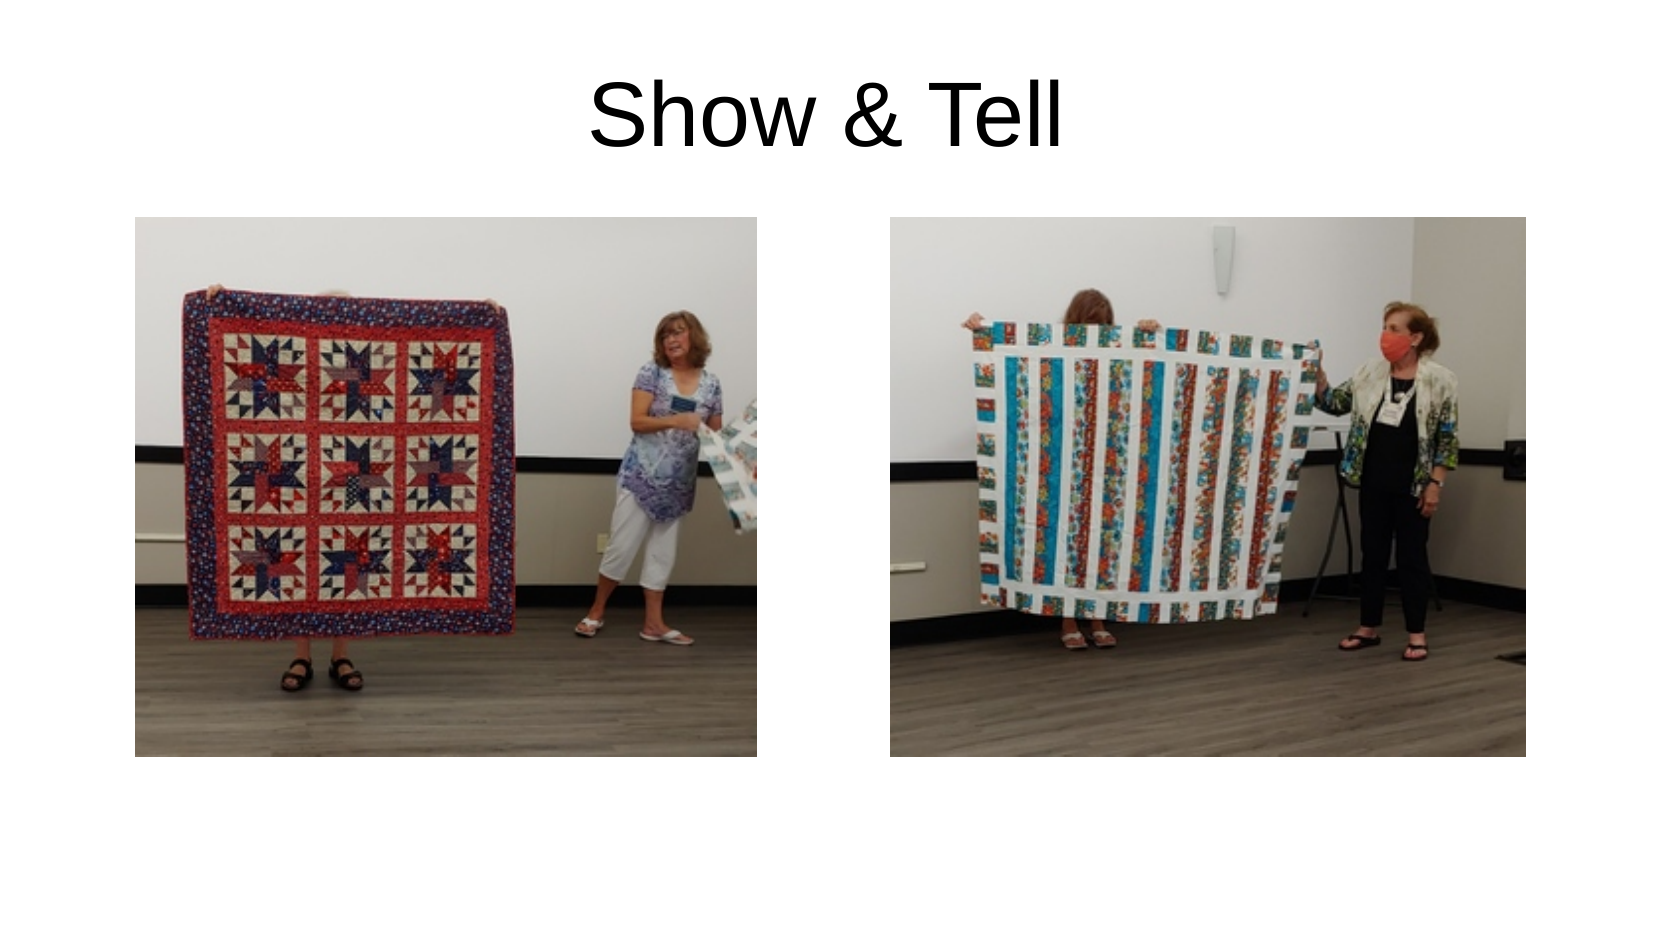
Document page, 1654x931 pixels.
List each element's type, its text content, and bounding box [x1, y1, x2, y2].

title Show & Tell [82, 37, 1571, 193]
picture [135, 217, 757, 757]
picture [890, 217, 1526, 757]
